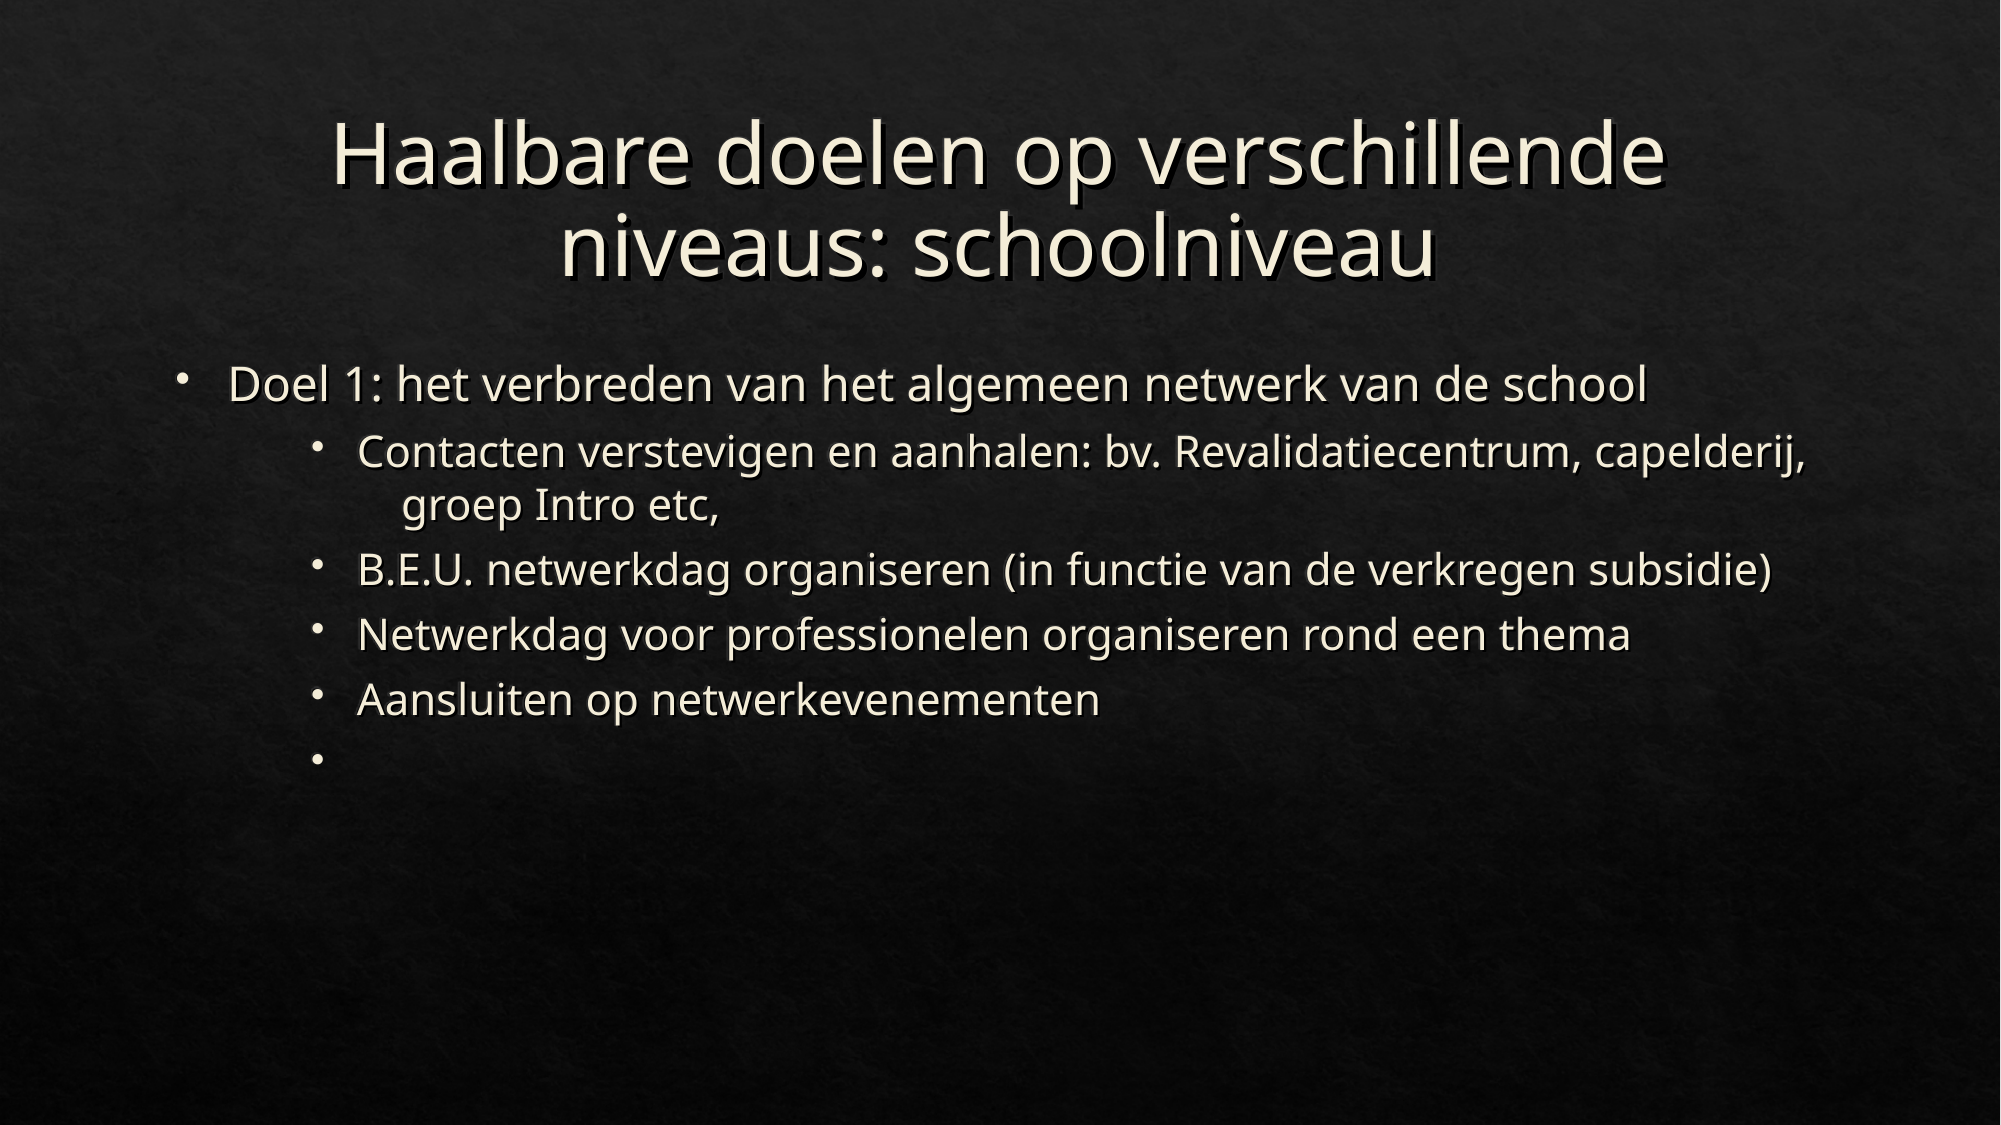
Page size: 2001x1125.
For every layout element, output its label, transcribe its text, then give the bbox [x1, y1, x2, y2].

title Haalbare doelen op verschillende niveaus: schoolniveau [149, 99, 1849, 307]
list Doel 1: het verbreden van het algemeen netwerk van de school Contacten verstevigen en aanhalen: bv. Revalidatiecentrum, capelderij, groep Intro etc, B.E.U. netwerkdag organiseren (in functie van de verkregen subsidie) Netwerkdag voor professionelen organiseren rond een thema Aansluiten op netwerkevenementen [149, 340, 1849, 951]
